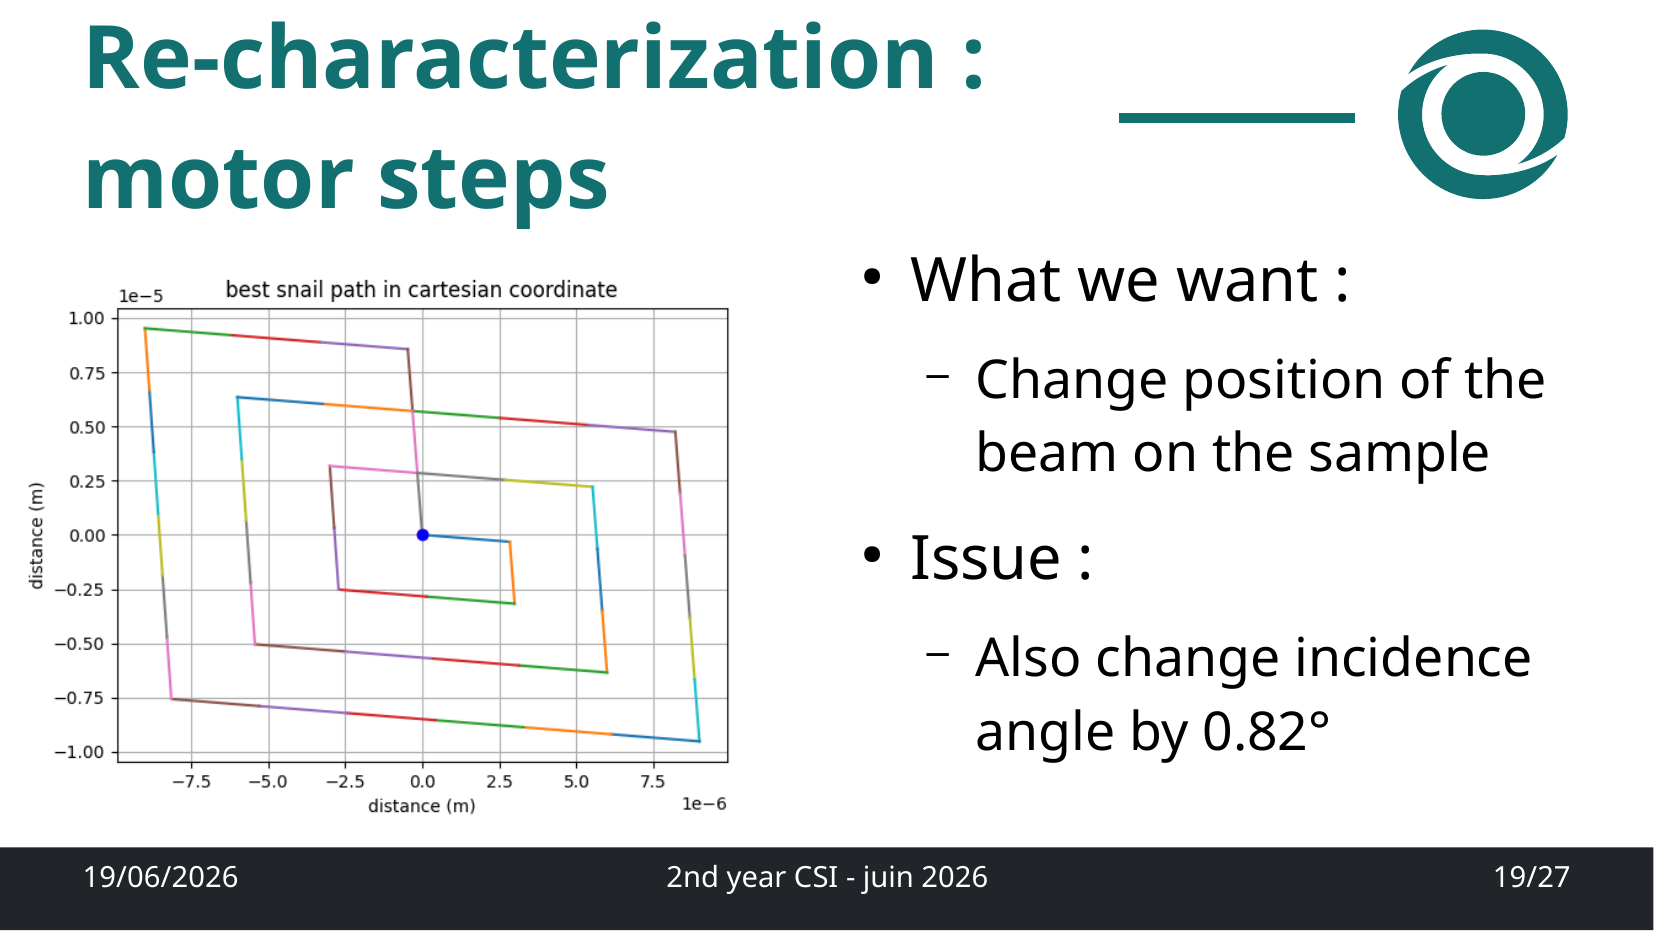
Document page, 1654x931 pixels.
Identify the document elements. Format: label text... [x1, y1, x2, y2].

picture [19, 237, 806, 827]
title Re-characterization : motor steps [82, 0, 1241, 238]
list What we want : Change position of the beam on the sample Issue : Also change incidence angle by 0.82° [845, 236, 1572, 776]
